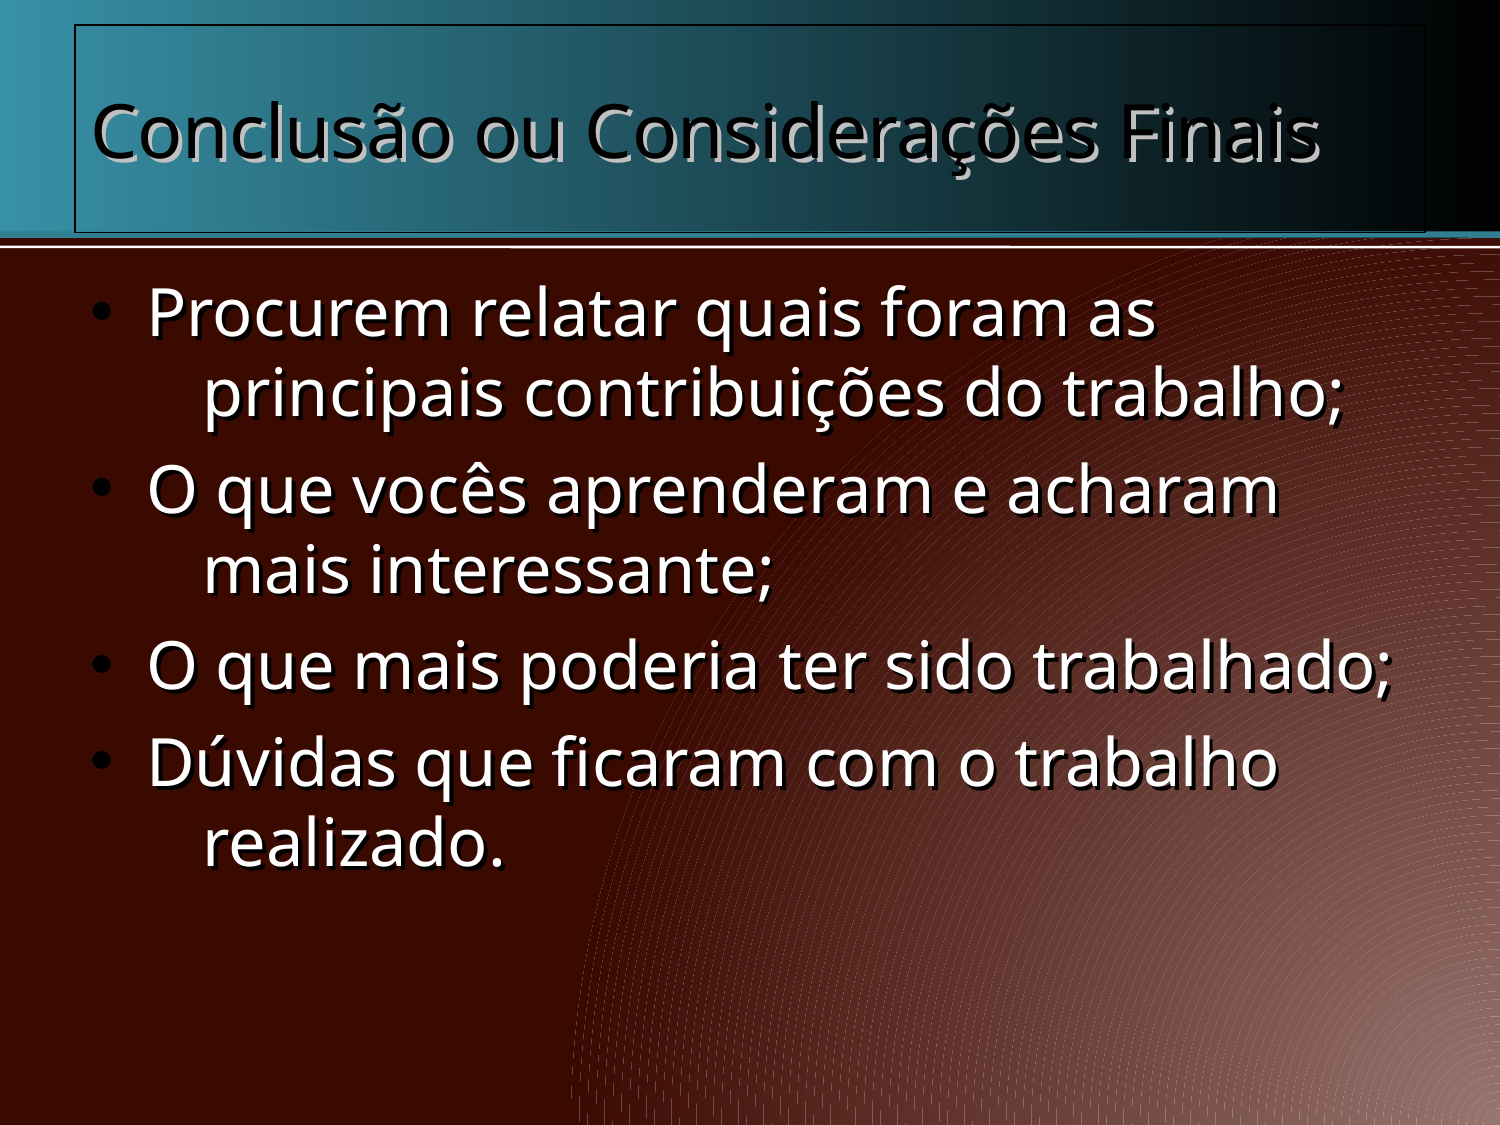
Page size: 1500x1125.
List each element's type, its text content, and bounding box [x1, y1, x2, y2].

list Procurem relatar quais foram as principais contribuições do trabalho; O que vocês aprenderam e acharam mais interessante; O que mais poderia ter sido trabalhado; Dúvidas que ficaram com o trabalho realizado. [75, 262, 1426, 1005]
title Conclusão ou Considerações Finais [75, 24, 1426, 233]
